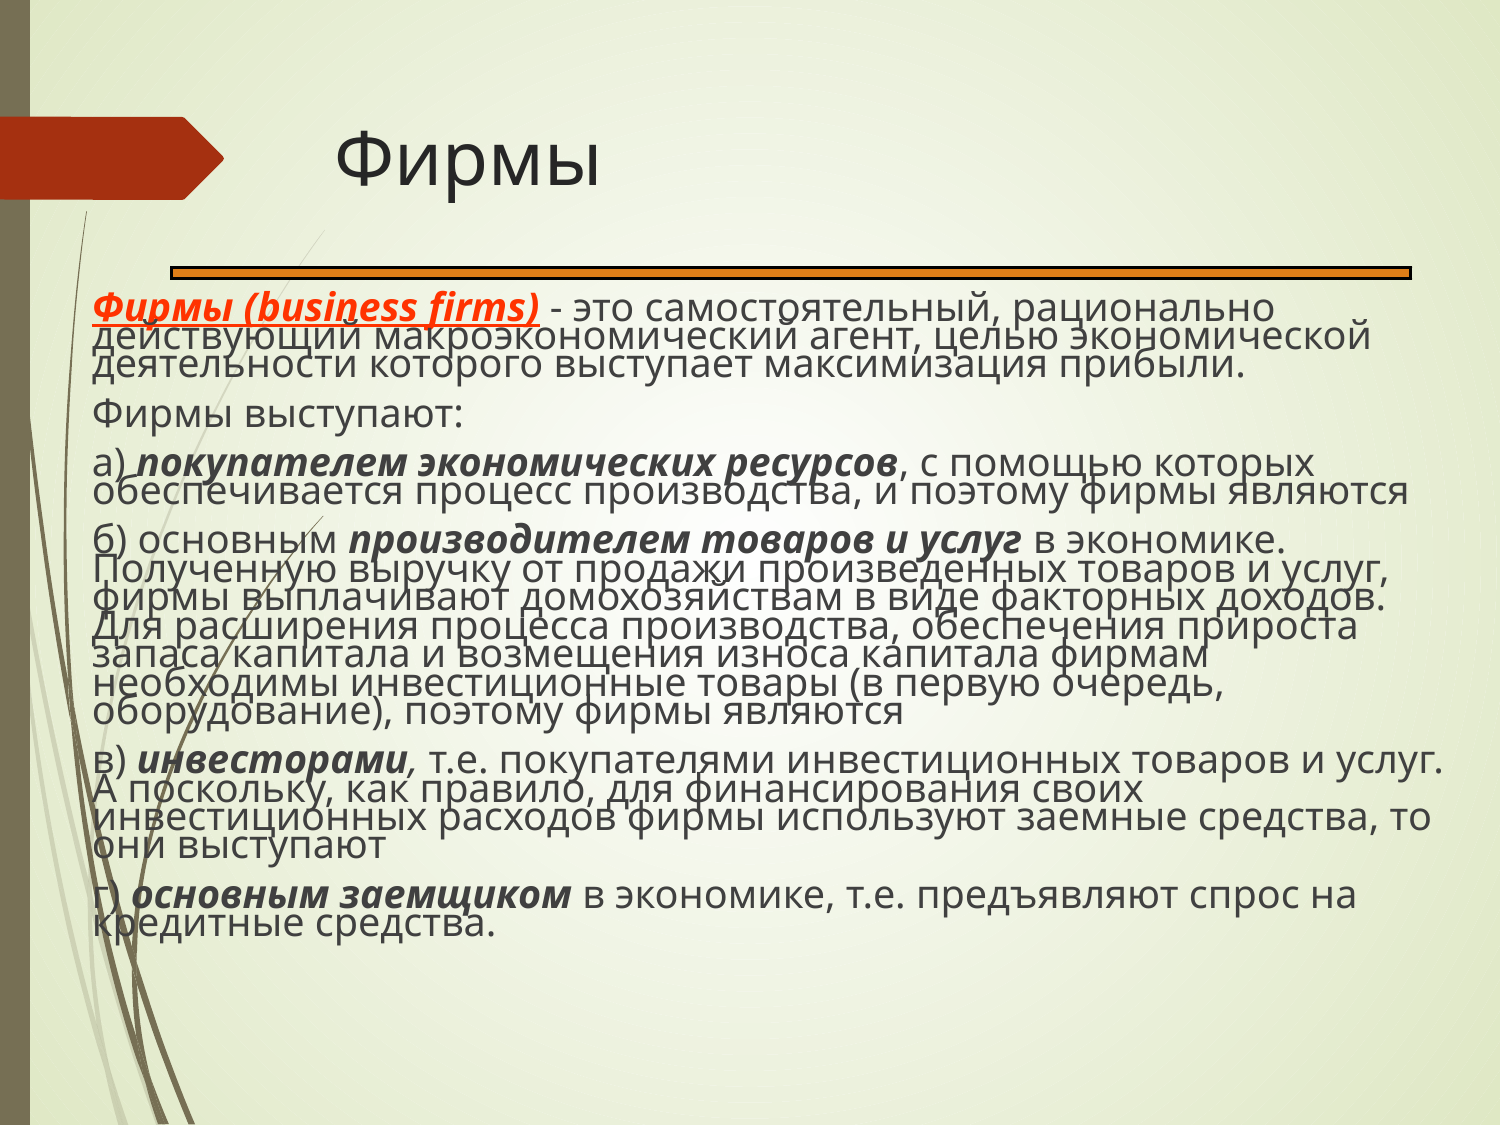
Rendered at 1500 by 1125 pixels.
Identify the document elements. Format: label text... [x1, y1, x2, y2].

list Фирмы (business firms) - это самостоятельный, рационально действующий макроэкономический агент, целью экономической деятельности которого выступает максимизация прибыли. Фирмы выступают: а) покупателем экономических ресурсов, с помощью которых обеспечивается процесс производства, и поэтому фирмы являются б) основным производителем товаров и услуг в экономике. Полученную выручку от продажи произведенных товаров и услуг, фирмы выплачивают домохозяйствам в виде факторных доходов. Для расширения процесса производства, обеспечения прироста запаса капитала и возмещения износа капитала фирмам необходимы инвестиционные товары (в первую очередь, оборудование), поэтому фирмы являются в) инвесторами, т.е. покупателями инвестиционных товаров и услуг. А поскольку, как правило, для финансирования своих инвестиционных расходов фирмы используют заемные средства, то они выступают г) основным заемщиком в экономике, т.е. предъявляют спрос на кредитные средства. [76, 290, 1471, 1024]
title Фирмы [319, 102, 1400, 290]
